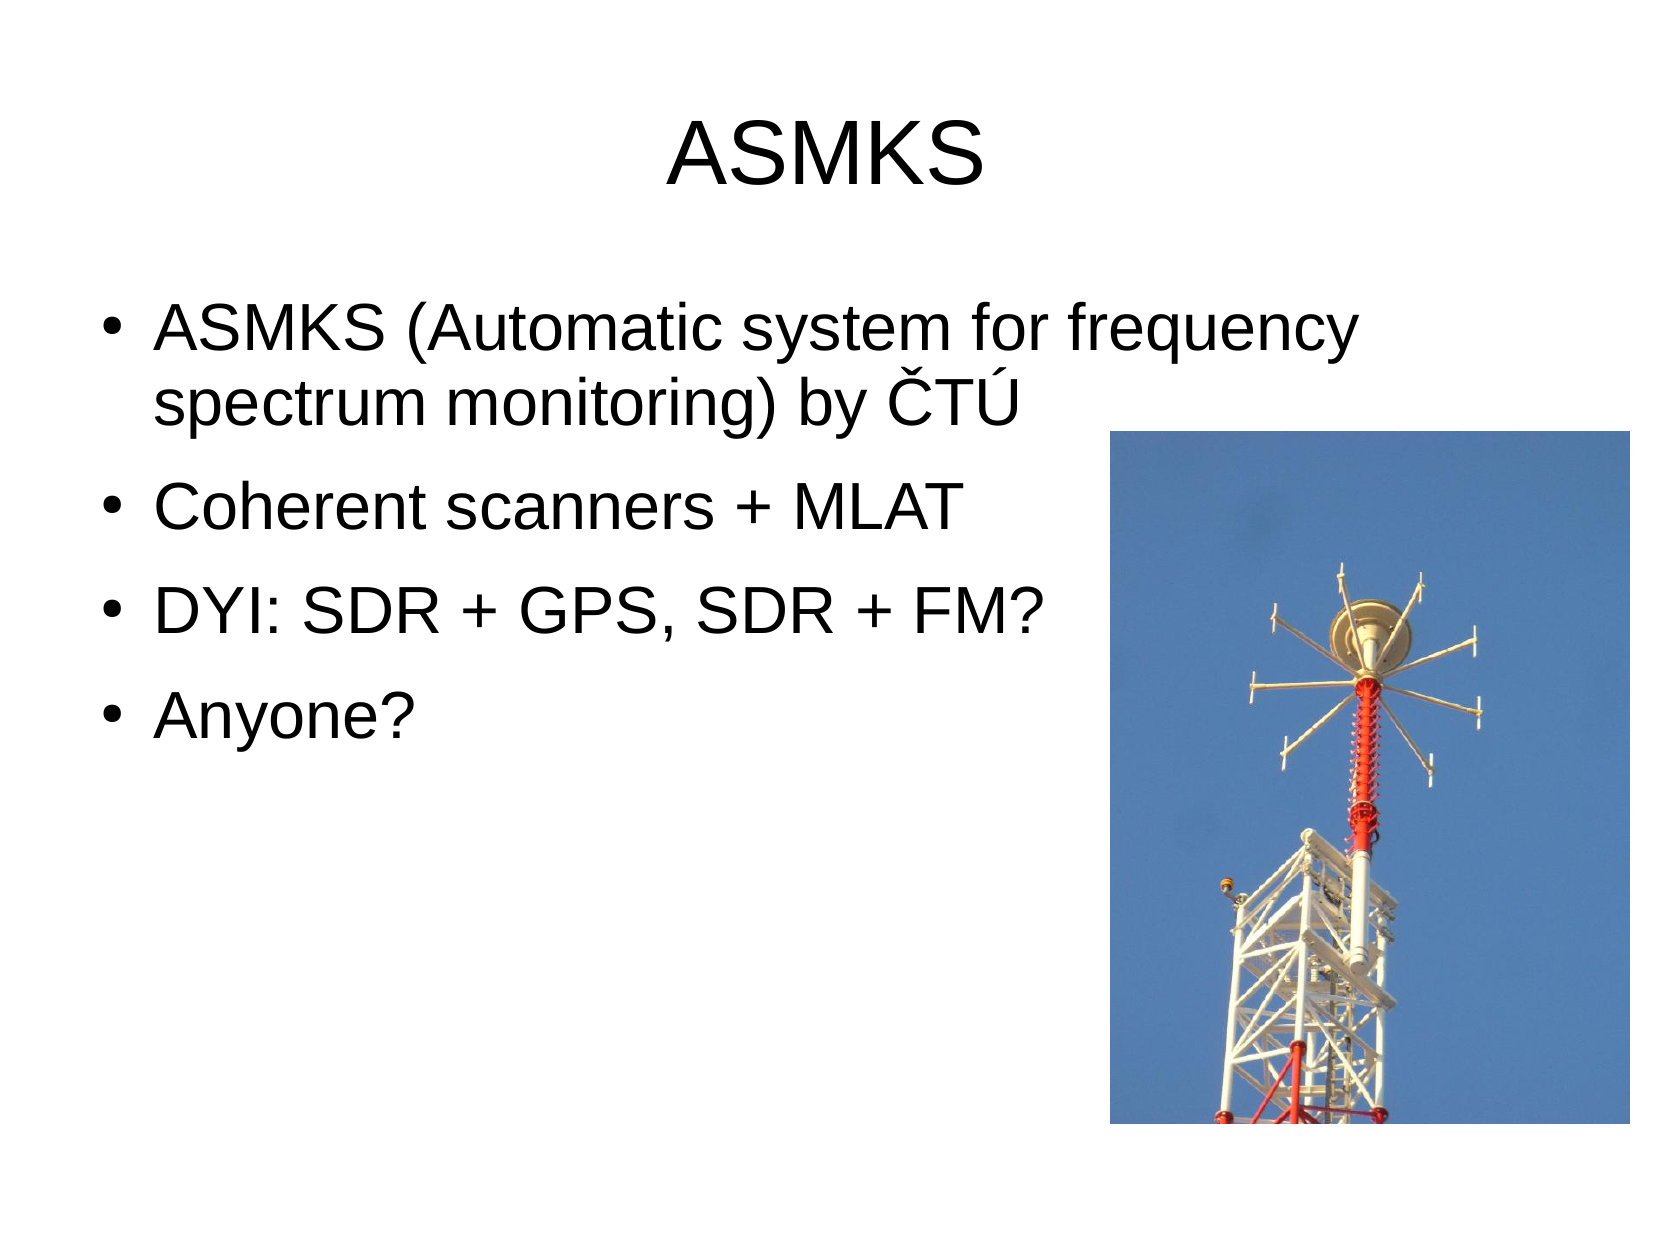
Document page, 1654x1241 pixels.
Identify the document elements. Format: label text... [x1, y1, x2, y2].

picture [1110, 431, 1630, 1125]
title ASMKS [82, 49, 1571, 257]
list ASMKS (Automatic system for frequency spectrum monitoring) by ČTÚ Coherent scanners + MLAT DYI: SDR + GPS, SDR + FM? Anyone? [82, 290, 1571, 1217]
